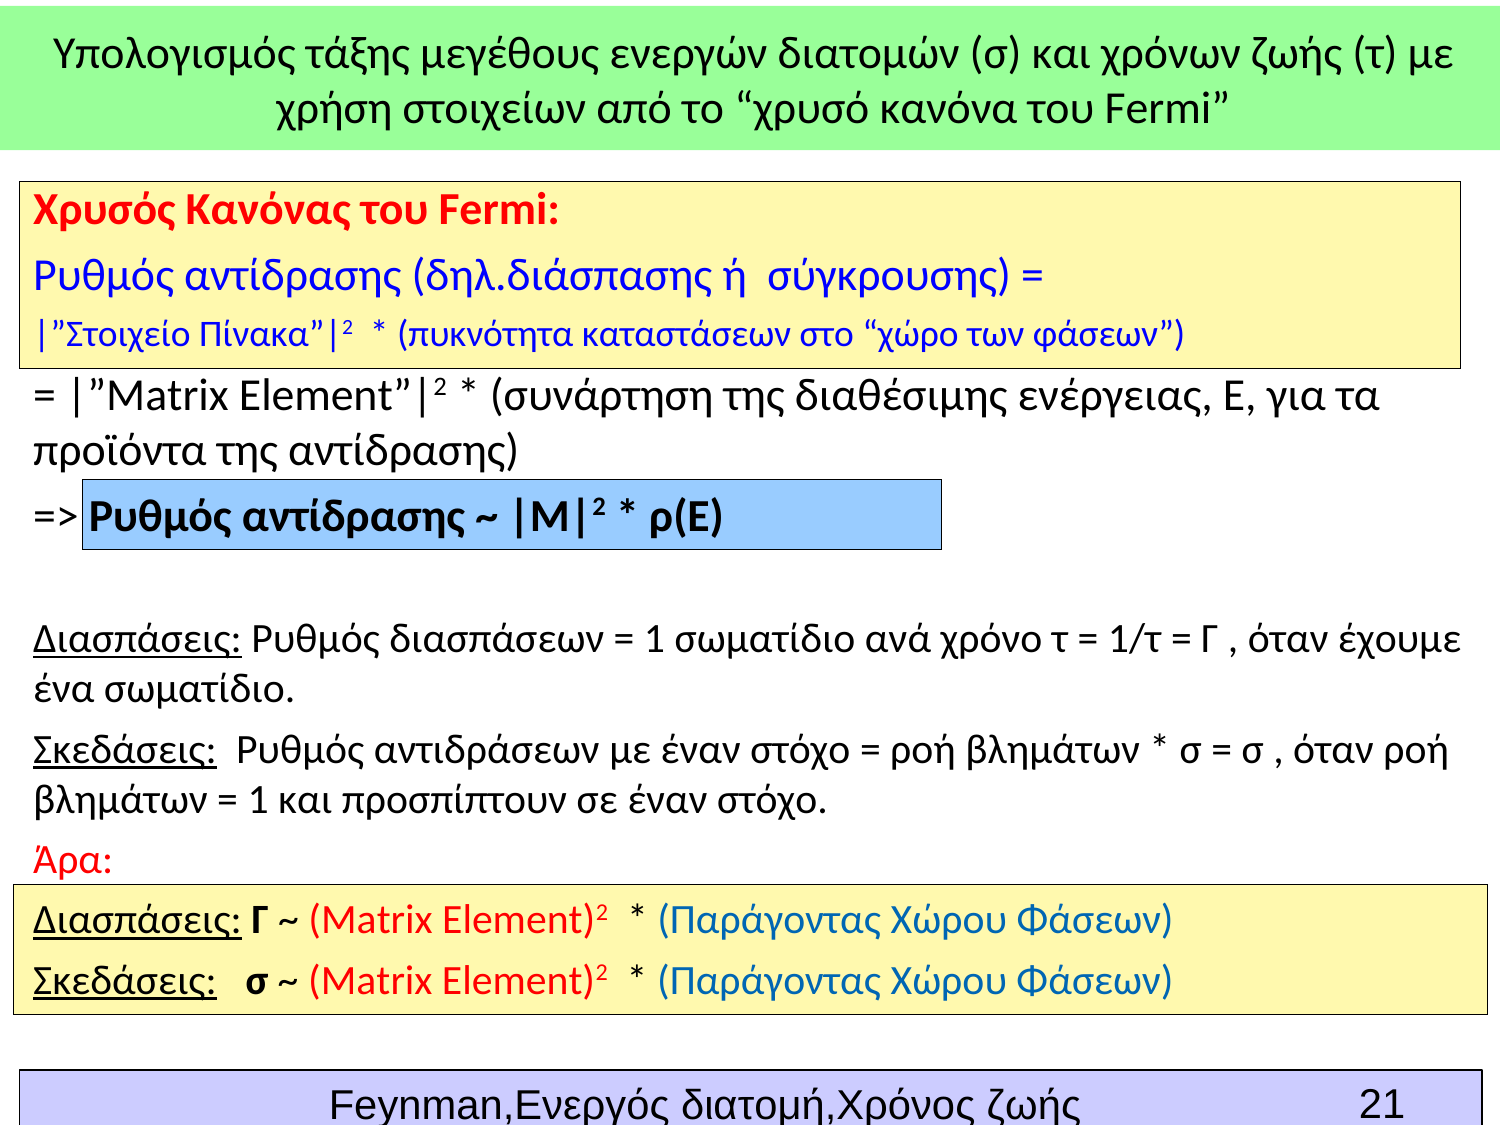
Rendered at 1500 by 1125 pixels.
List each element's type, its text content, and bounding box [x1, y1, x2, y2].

text_box Υπολογισμός τάξης μεγέθους ενεργών διατομών (σ) και χρόνων ζωής (τ) με χρήση στοιχείων από το “χρυσό κανόνα του Fermi” [0, 5, 1500, 151]
text_box Χρυσός Κανόνας του Fermi: Ρυθμός αντίδρασης (δηλ.διάσπασης ή σύγκρουσης) = |”Στοιχείο Πίνακα”|2 * (πυκνότητα καταστάσεων στο “χώρο των φάσεων”) = |”Μatrix Element”|2 * (συνάρτηση της διαθέσιμης ενέργειας, E, για τα προϊόντα της αντίδρασης) => Ρυθμός αντίδρασης ~ |Μ|2 * ρ(Ε) Διασπάσεις: Ρυθμός διασπάσεων = 1 σωματίδιο ανά χρόνο τ = 1/τ = Γ , όταν έχουμε ένα σωματίδιο. Σκεδάσεις: Ρυθμός αντιδράσεων με έναν στόχο = ροή βλημάτων * σ = σ , όταν ροή βλημάτων = 1 και προσπίπτουν σε έναν στόχο. Άρα: Διασπάσεις: Γ ~ (Matrix Element)2 * (Παράγοντας Χώρου Φάσεων) Σκεδάσεις: σ ~ (Matrix Element)2 * (Παράγοντας Χώρου Φάσεων) [18, 171, 1500, 604]
text_box [13, 884, 1488, 1015]
